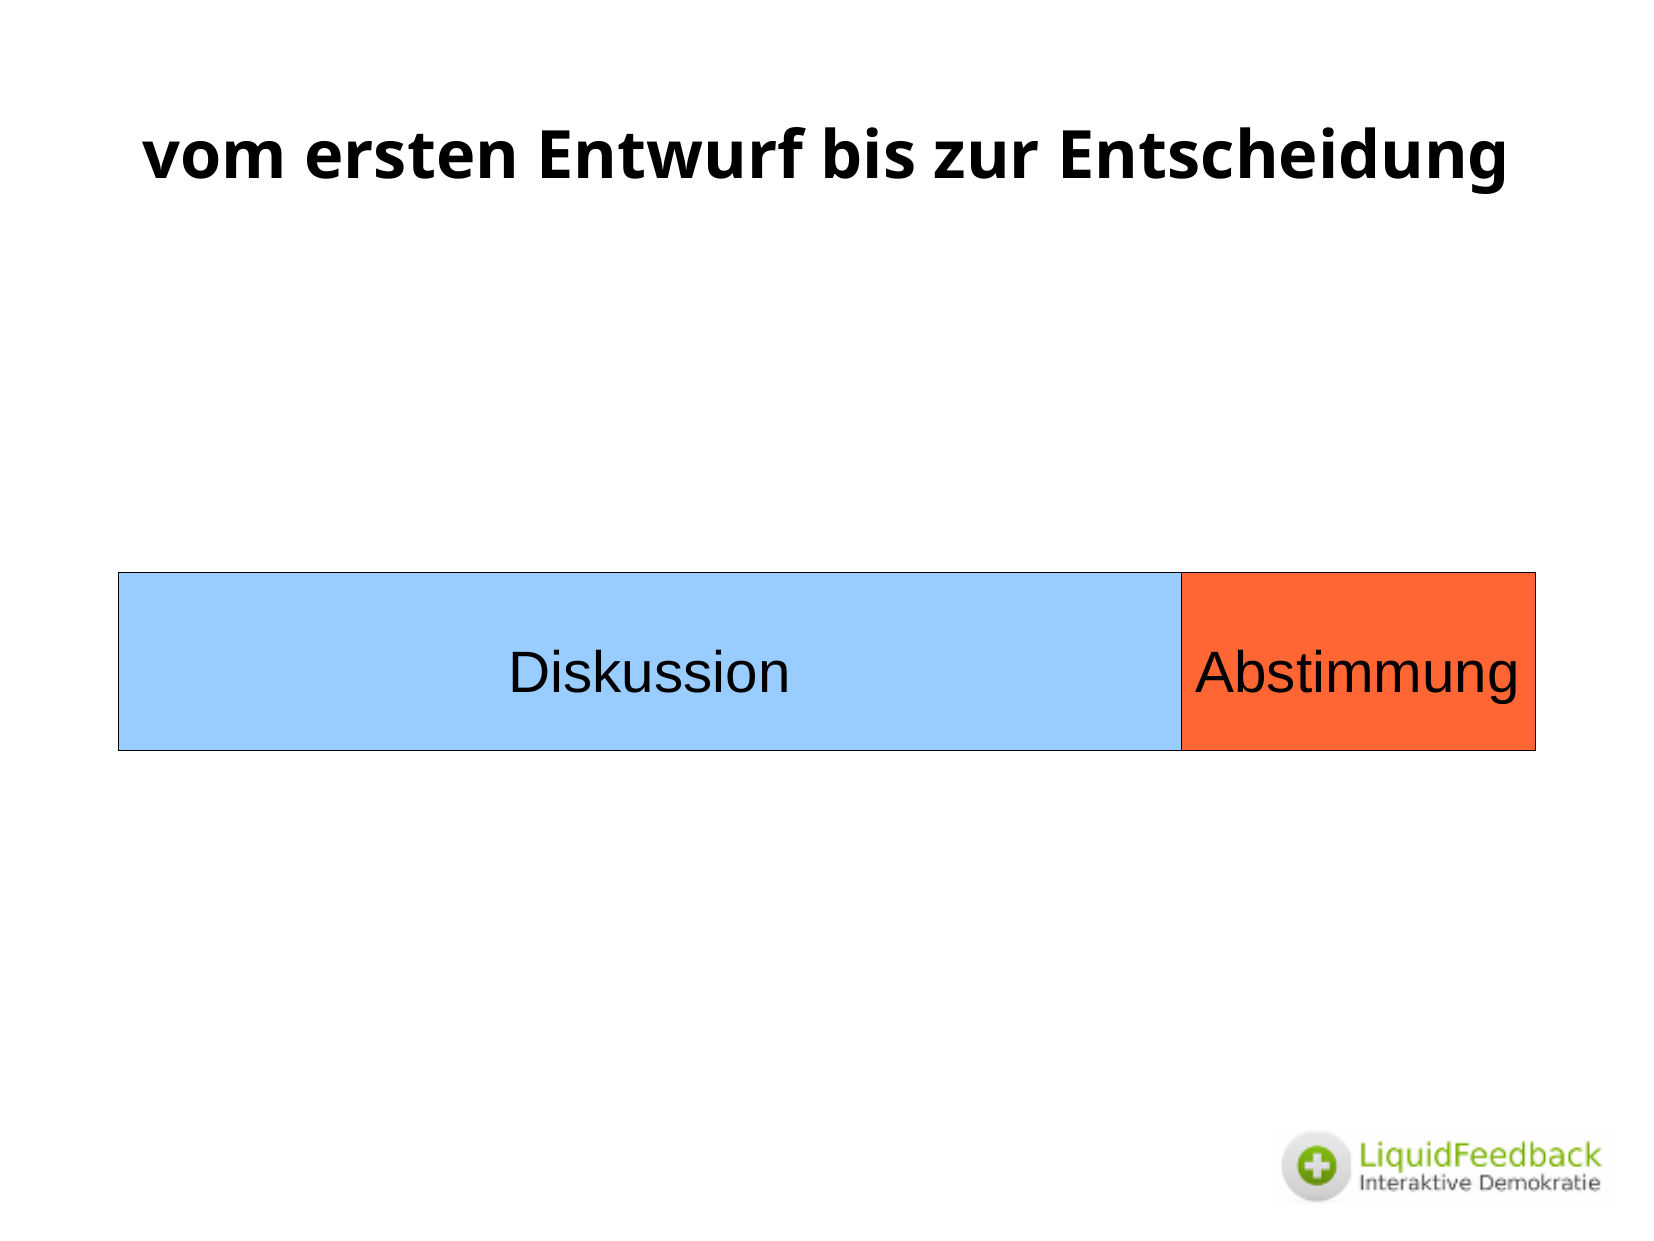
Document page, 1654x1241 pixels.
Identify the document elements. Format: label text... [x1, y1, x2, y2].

text_box Abstimmung [1116, 631, 1560, 714]
text_box [118, 714, 1536, 751]
title vom ersten Entwurf bis zur Entscheidung [82, 49, 1571, 257]
text_box [118, 572, 1536, 631]
text_box Diskussion [118, 631, 1116, 714]
picture [1276, 1127, 1613, 1205]
